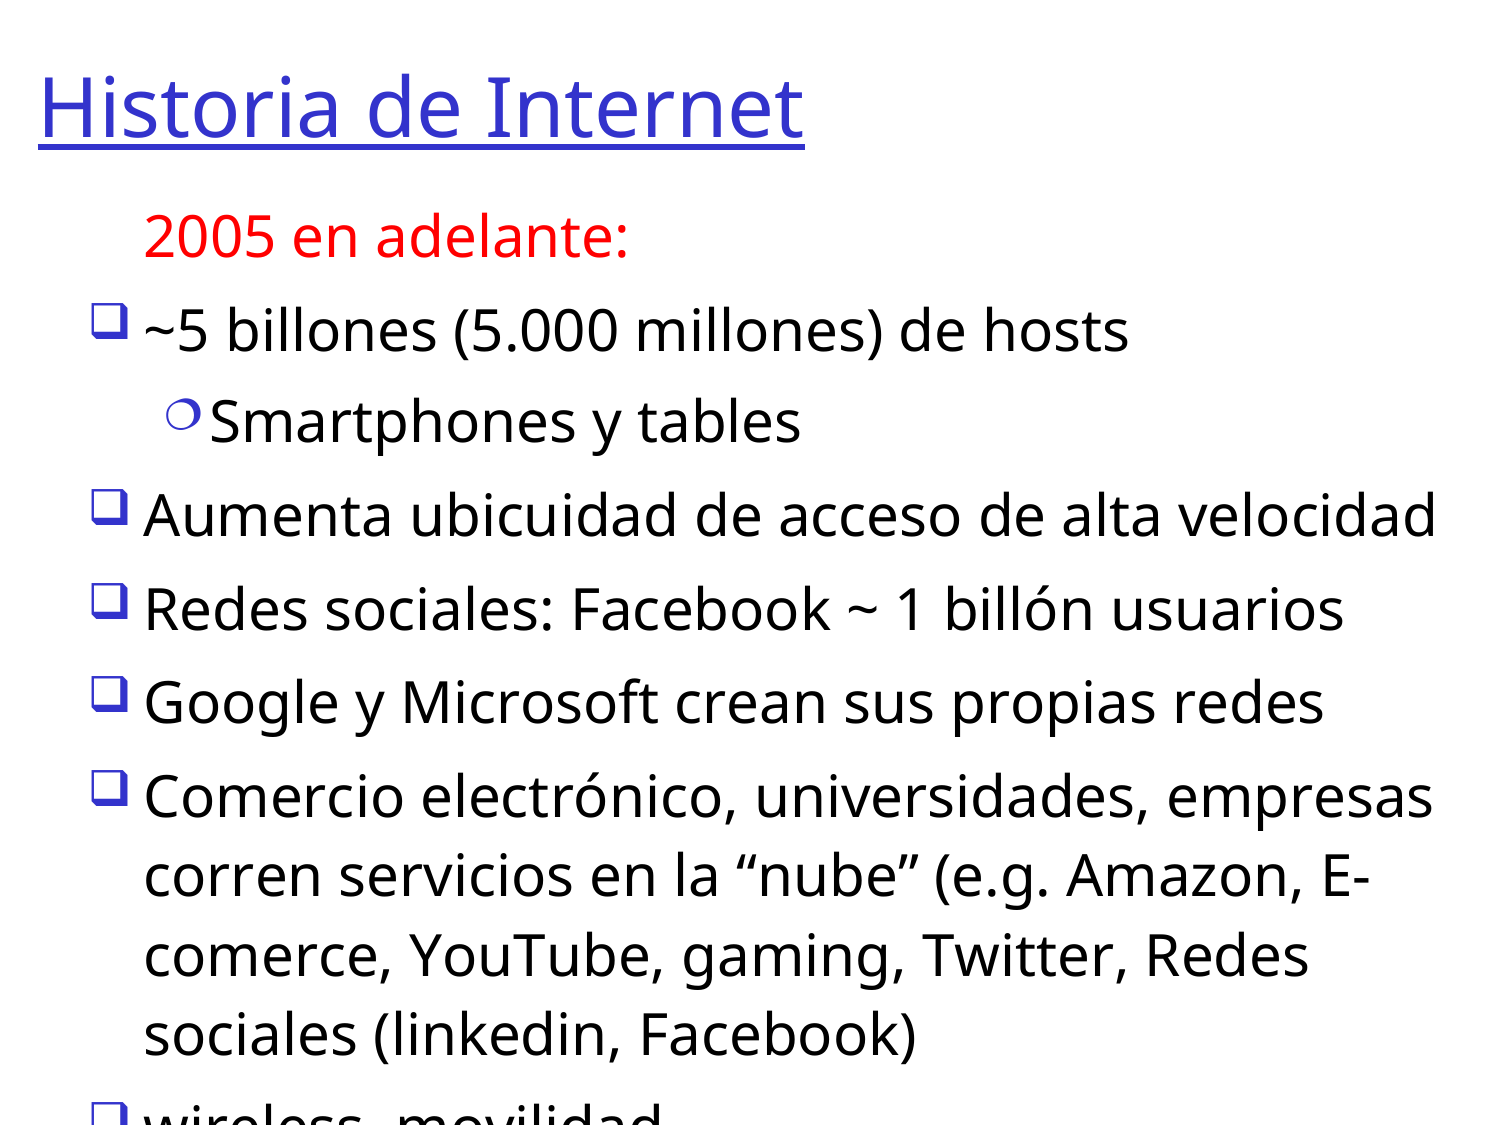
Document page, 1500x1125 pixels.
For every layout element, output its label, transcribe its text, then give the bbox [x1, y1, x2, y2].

list 2005 en adelante: ~5 billones (5.000 millones) de hosts Smartphones y tables Aumenta ubicuidad de acceso de alta velocidad Redes sociales: Facebook ~ 1 billón usuarios Google y Microsoft crean sus propias redes Comercio electrónico, universidades, empresas corren servicios en la “nube” (e.g. Amazon, E-comerce, YouTube, gaming, Twitter, Redes sociales (linkedin, Facebook) wireless, movilidad [87, 195, 1463, 938]
title Historia de Internet [37, 23, 1463, 188]
